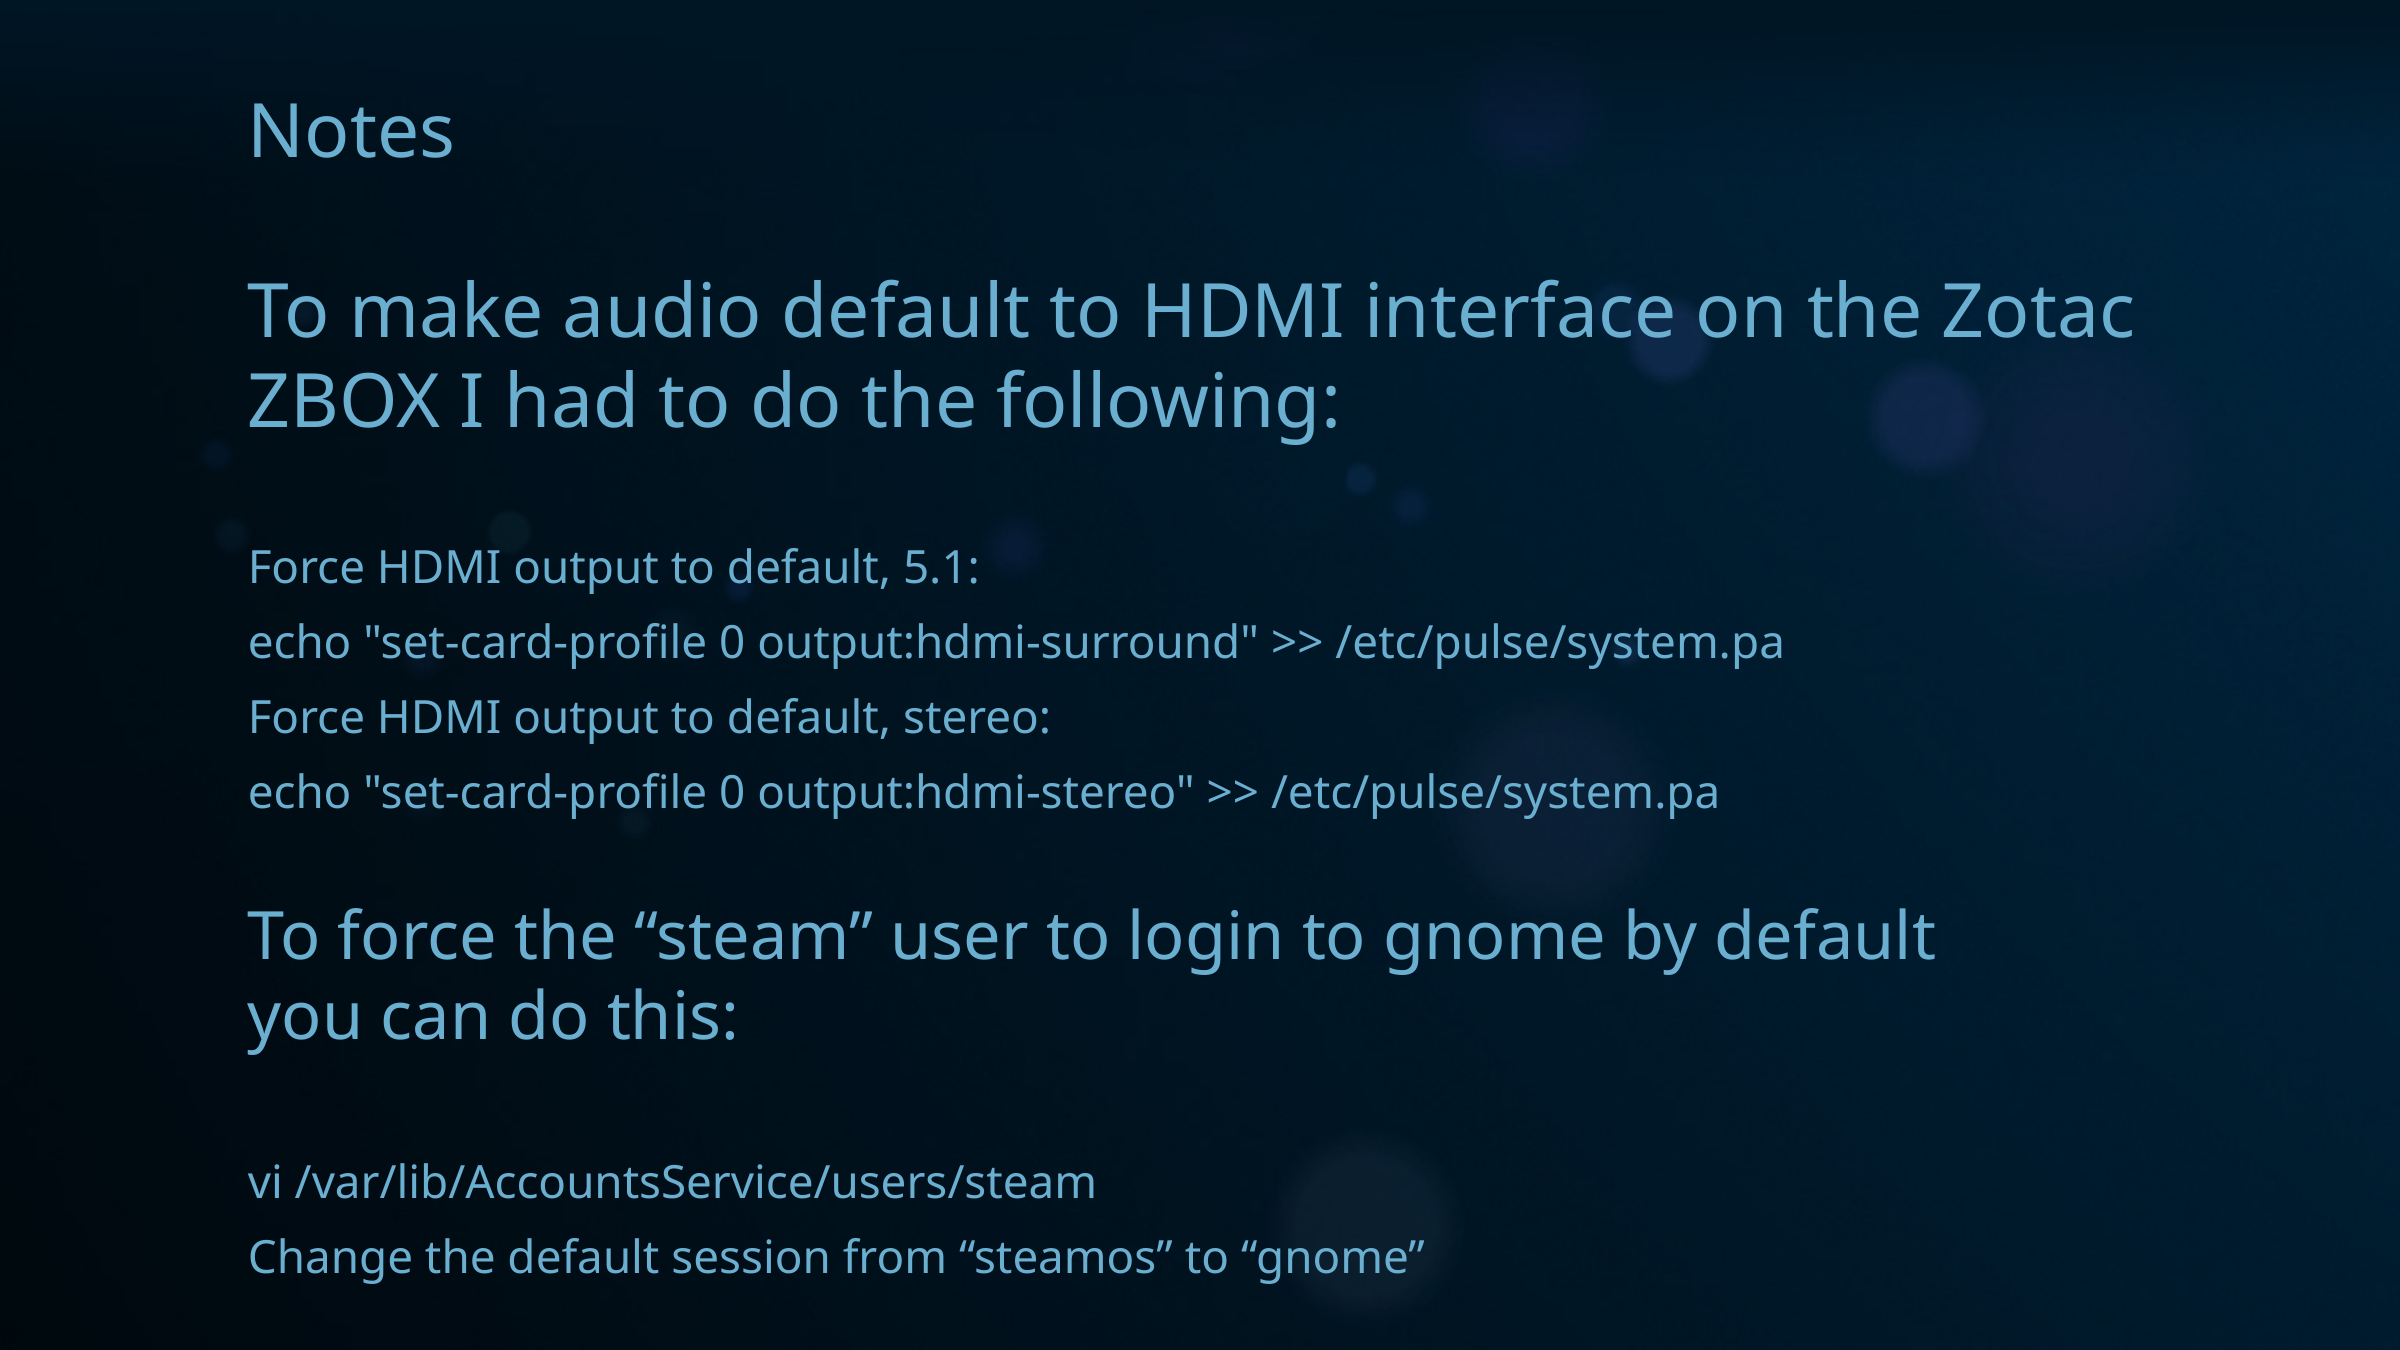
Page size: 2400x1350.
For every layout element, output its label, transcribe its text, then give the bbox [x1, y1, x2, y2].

picture [0, 0, 2400, 1350]
text_box Notes To make audio default to HDMI interface on the Zotac ZBOX I had to do the following: Force HDMI output to default, 5.1: echo "set-card-profile 0 output:hdmi-surround" >> /etc/pulse/system.pa Force HDMI output to default, stereo: echo "set-card-profile 0 output:hdmi-stereo" >> /etc/pulse/system.pa To force the “steam” user to login to gnome by default you can do this: vi /var/lib/AccountsService/users/steam Change the default session from “steamos” to “gnome” [233, 75, 2152, 1350]
